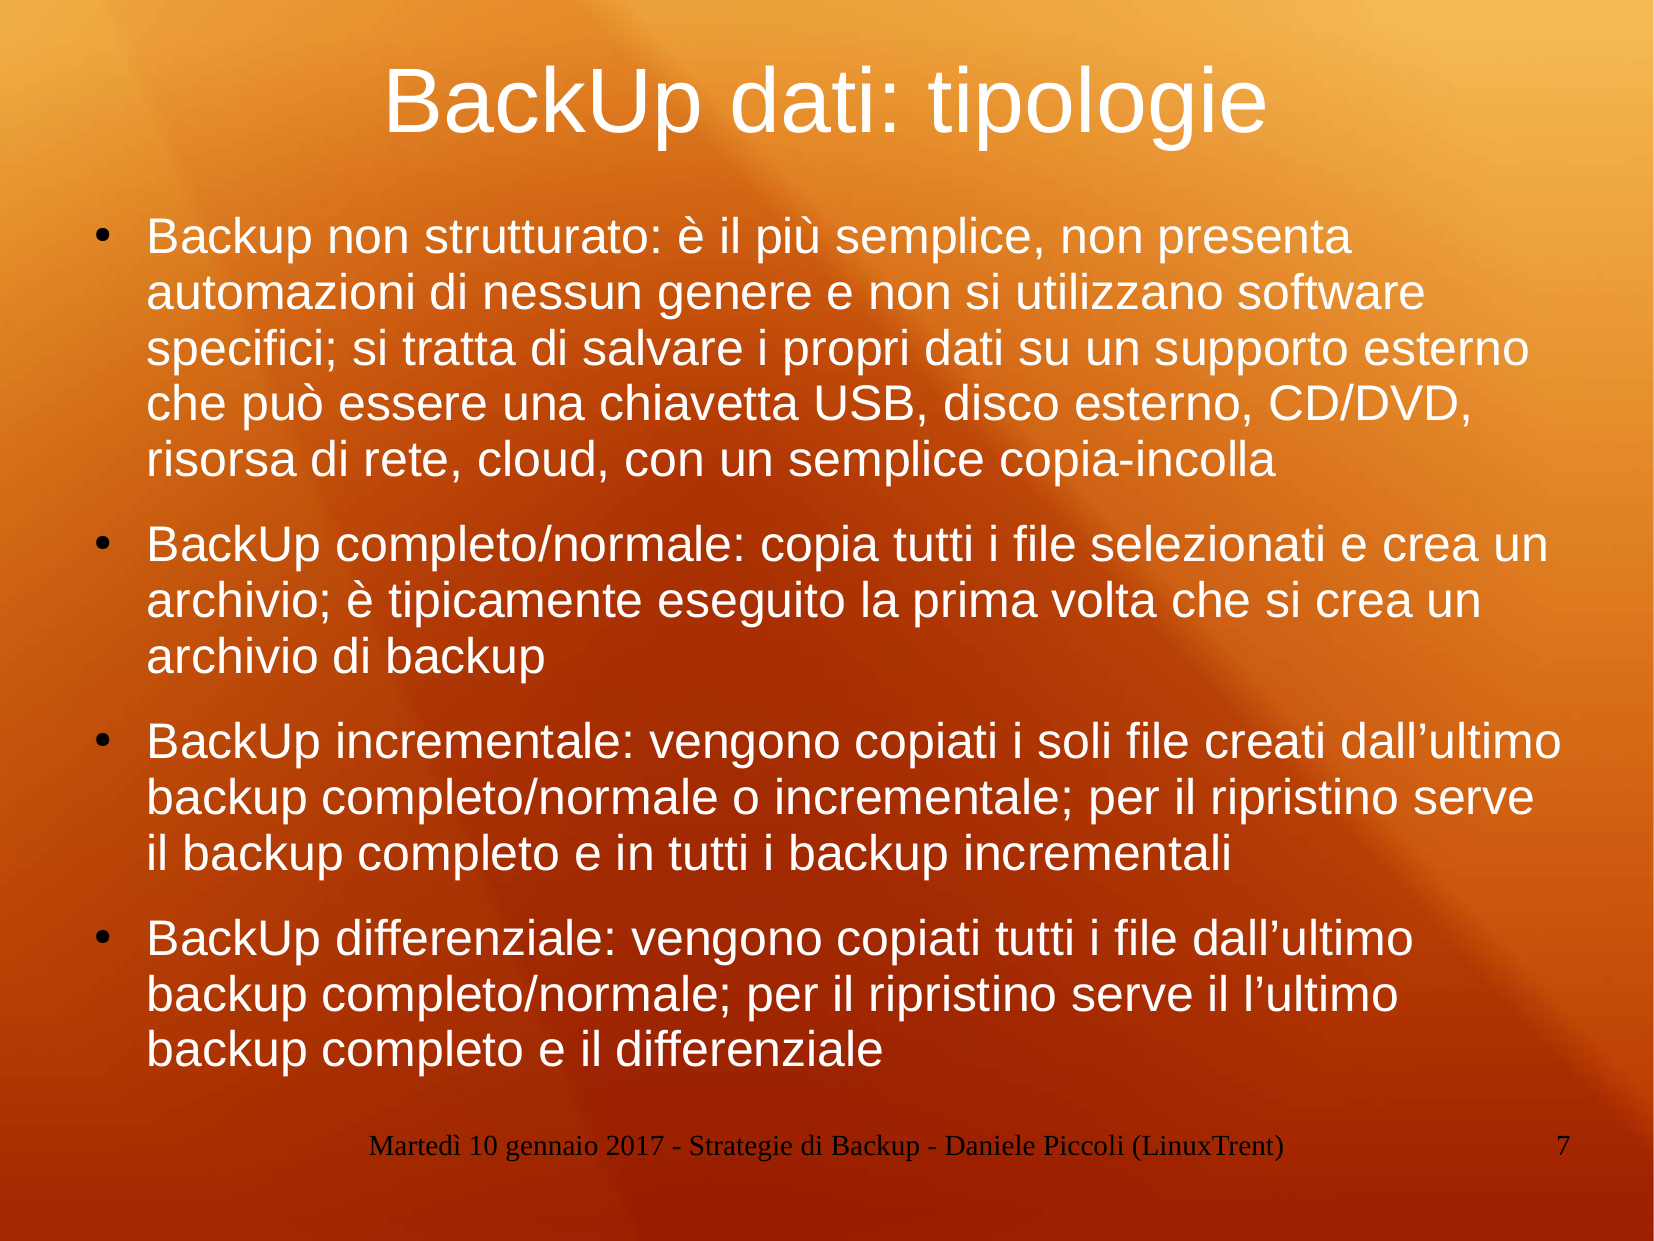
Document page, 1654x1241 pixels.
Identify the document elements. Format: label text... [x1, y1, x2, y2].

picture [0, 0, 1654, 1241]
list Backup non strutturato: è il più semplice, non presenta automazioni di nessun genere e non si utilizzano software specifici; si tratta di salvare i propri dati su un supporto esterno che può essere una chiavetta USB, disco esterno, CD/DVD, risorsa di rete, cloud, con un semplice copia-incolla BackUp completo/normale: copia tutti i file selezionati e crea un archivio; è tipicamente eseguito la prima volta che si crea un archivio di backup BackUp incrementale: vengono copiati i soli file creati dall’ultimo backup completo/normale o incrementale; per il ripristino serve il backup completo e in tutti i backup incrementali BackUp differenziale: vengono copiati tutti i file dall’ultimo backup completo/normale; per il ripristino serve il l’ultimo backup completo e il differenziale [75, 208, 1565, 1163]
title BackUp dati: tipologie [82, 35, 1571, 166]
